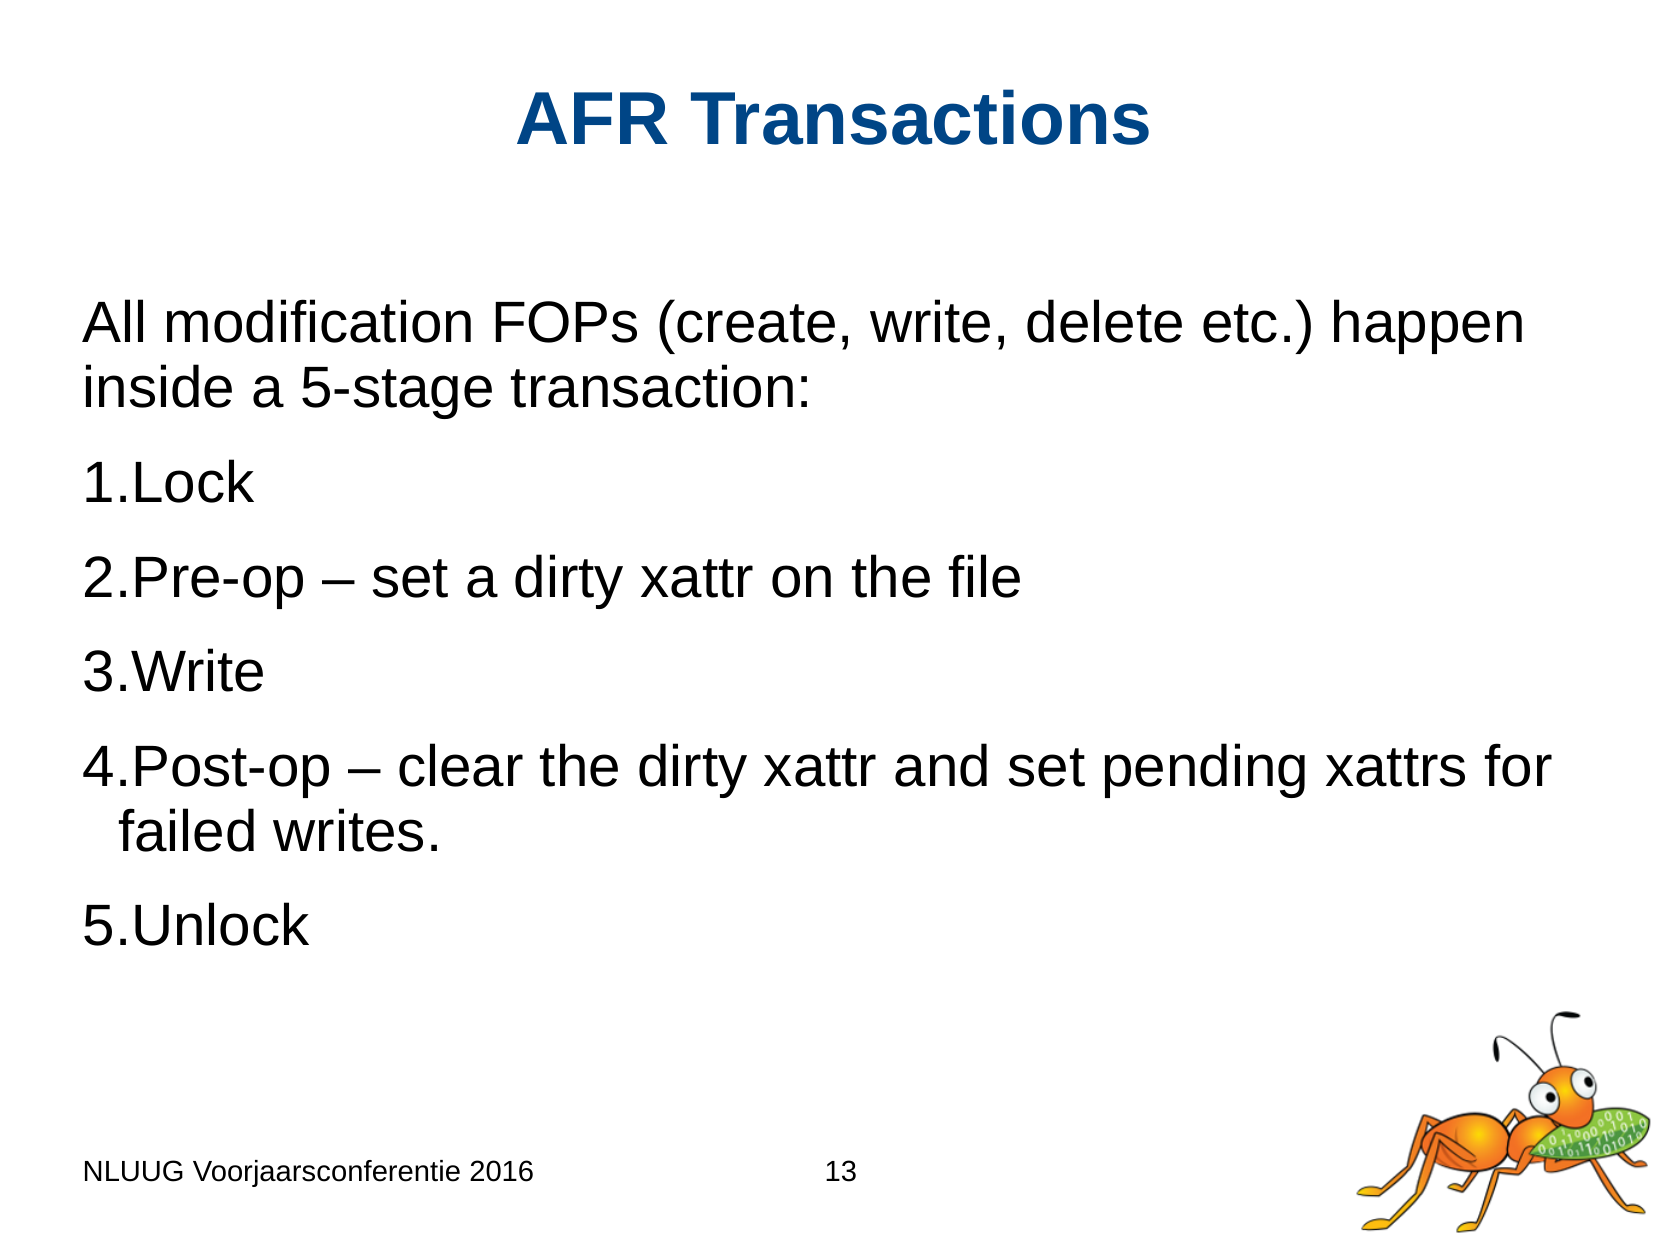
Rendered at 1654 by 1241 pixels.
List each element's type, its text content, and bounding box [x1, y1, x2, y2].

picture [1353, 1009, 1654, 1235]
title AFR Transactions [90, 15, 1579, 223]
list All modification FOPs (create, write, delete etc.) happen inside a 5-stage transaction: Lock Pre-op – set a dirty xattr on the file Write Post-op – clear the dirty xattr and set pending xattrs for failed writes. Unlock [82, 290, 1571, 1109]
